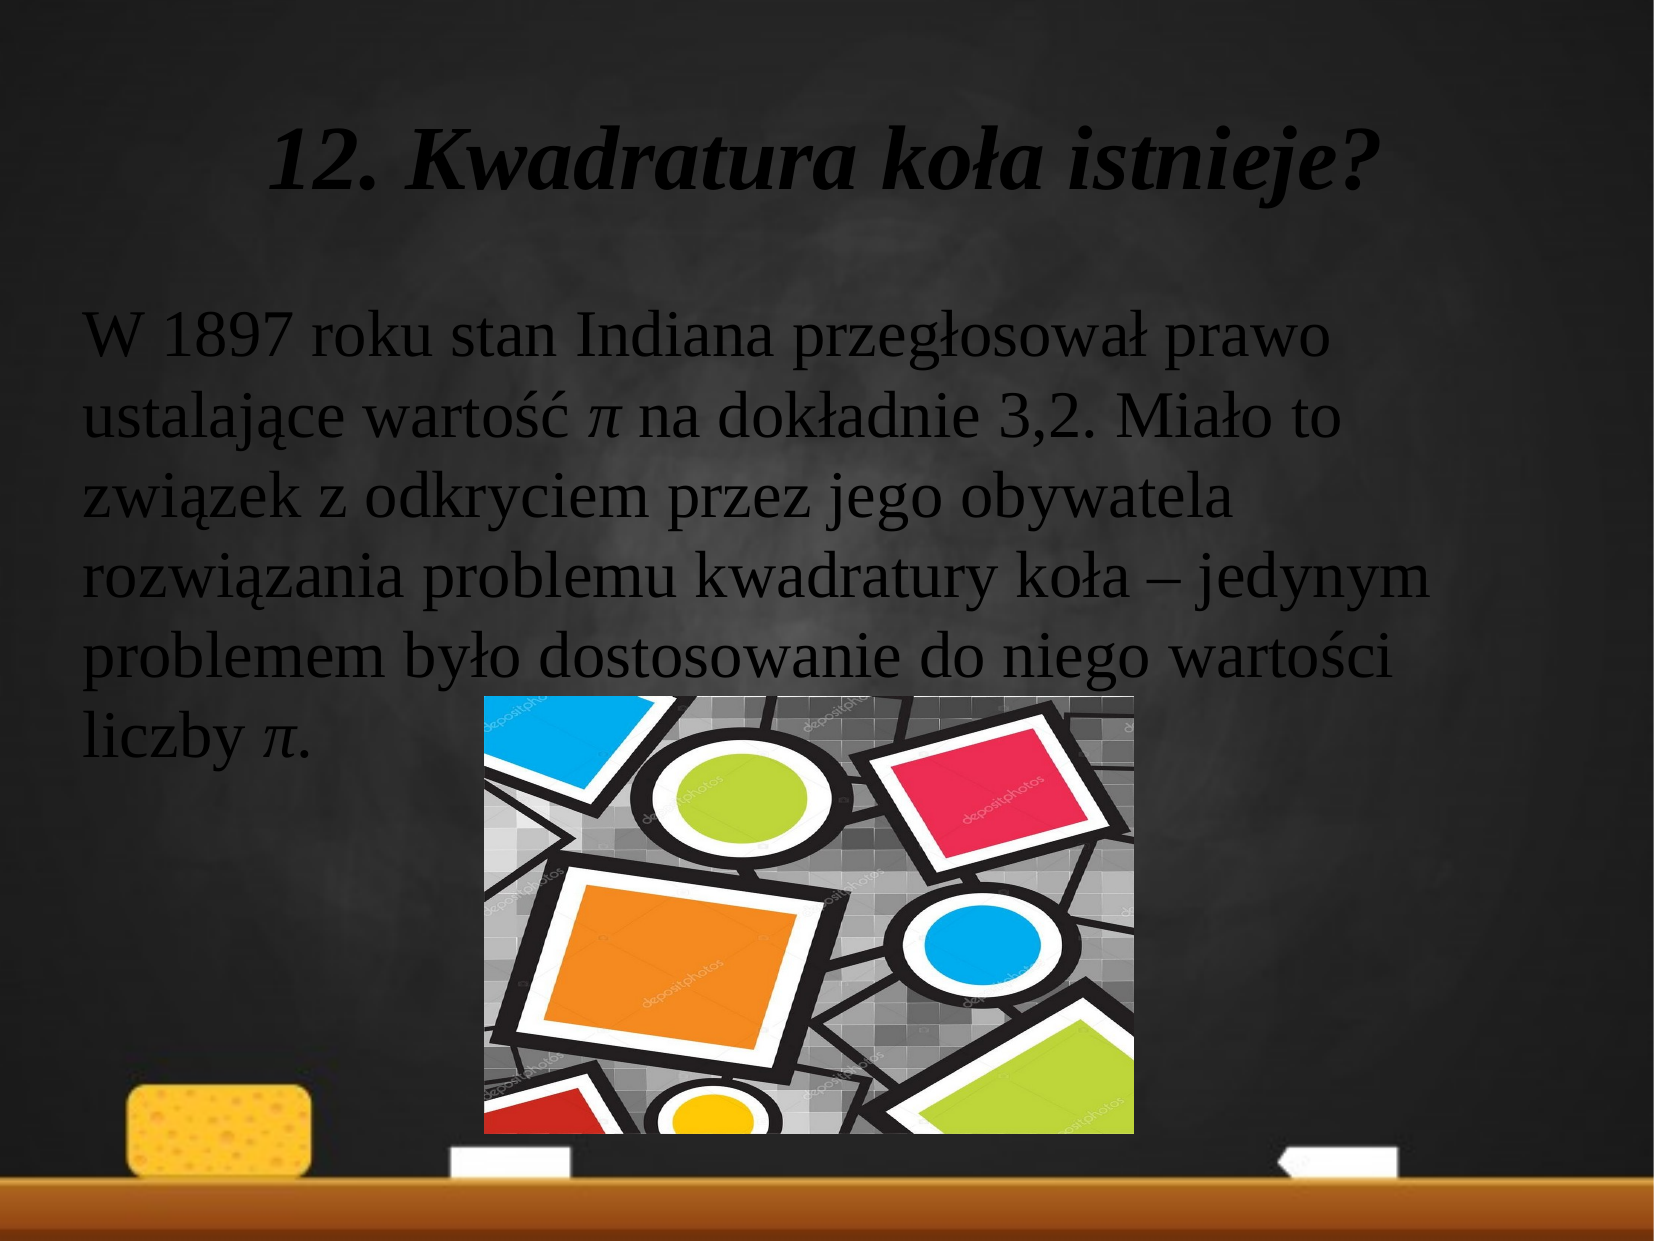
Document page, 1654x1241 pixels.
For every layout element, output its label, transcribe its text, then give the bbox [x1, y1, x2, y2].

picture [484, 696, 1134, 1134]
title 12. Kwadratura koła istnieje? [82, 49, 1571, 257]
list W 1897 roku stan Indiana przegłosował prawo ustalające wartość π na dokładnie 3,2. Miało to związek z odkryciem przez jego obywatela rozwiązania problemu kwadratury koła – jedynym problemem było dostosowanie do niego wartości liczby π. [82, 290, 1571, 1109]
